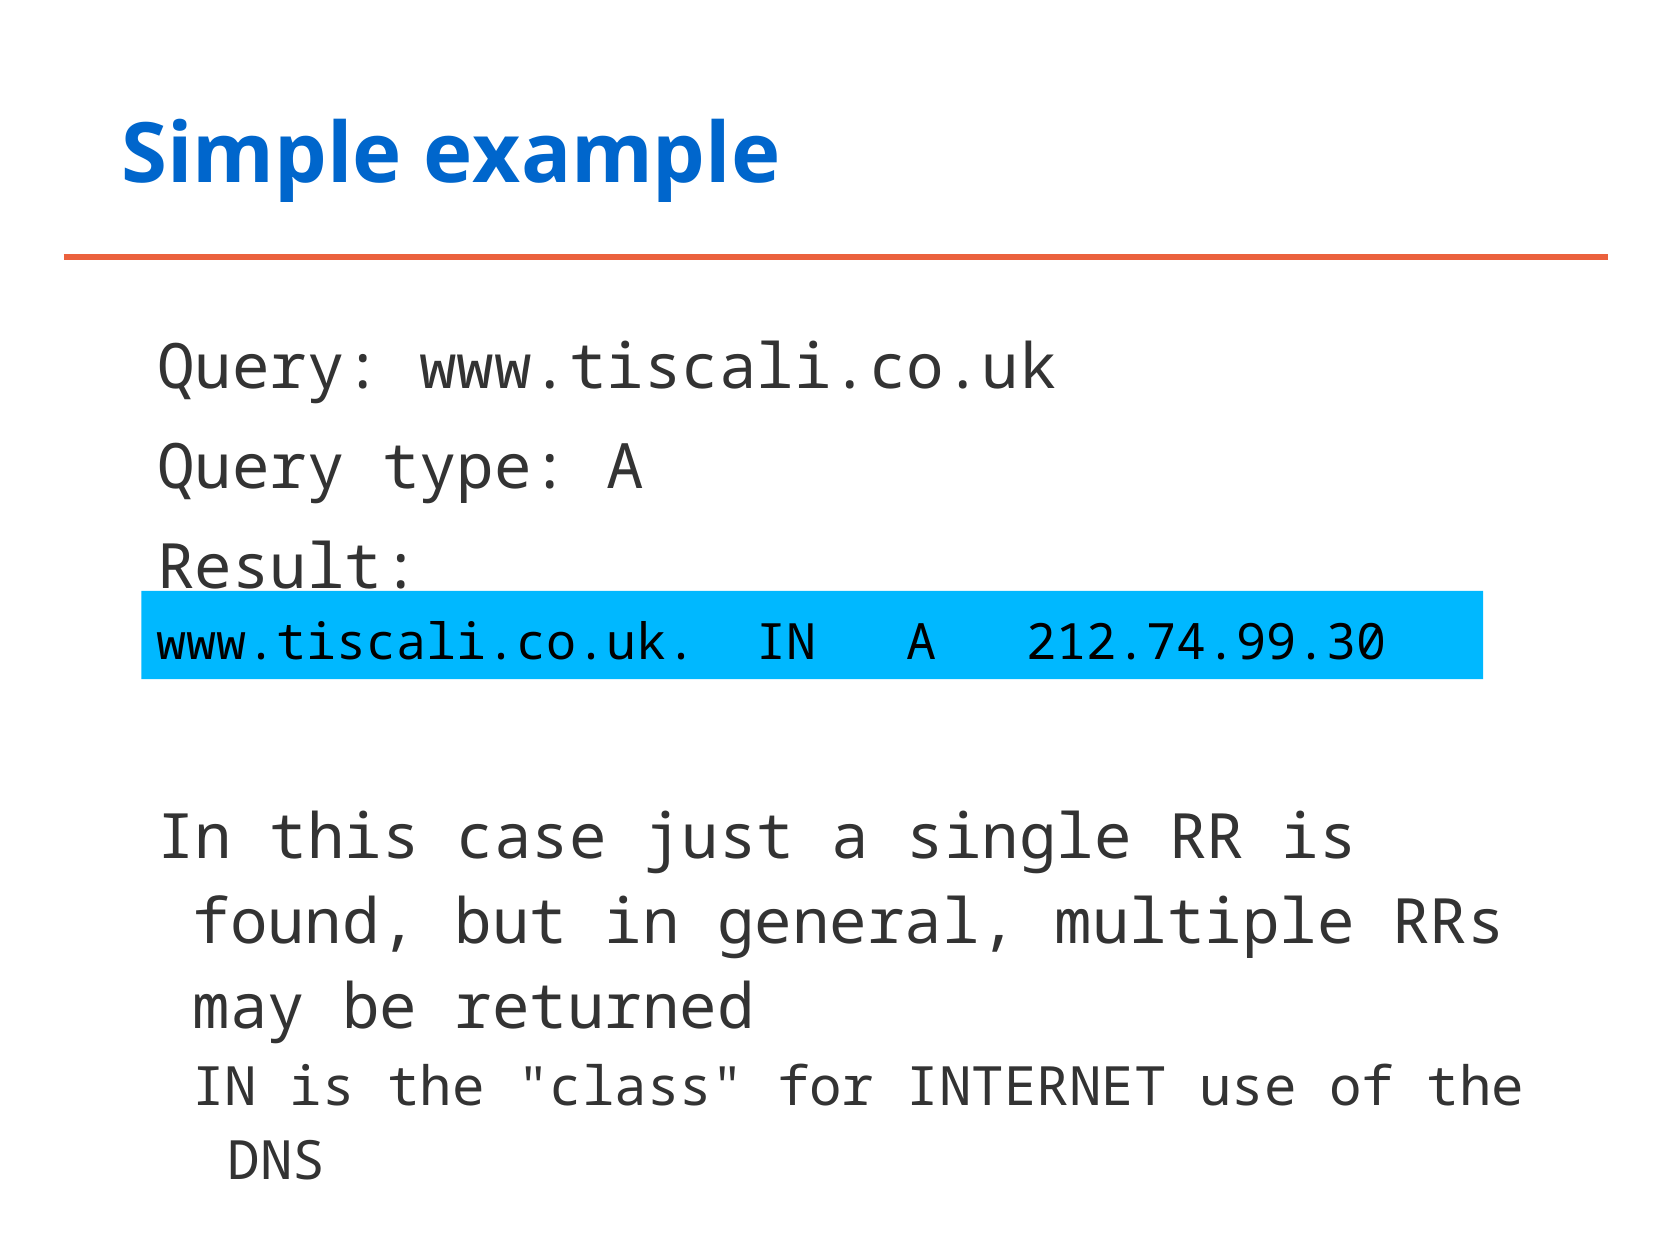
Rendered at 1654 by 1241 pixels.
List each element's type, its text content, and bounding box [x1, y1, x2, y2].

title Simple example [121, 46, 1534, 254]
text_box www.tiscali.co.uk. IN A 212.74.99.30 [141, 590, 1484, 680]
list Query: www.tiscali.co.uk Query type: A Result: In this case just a single RR is found, but in general, multiple RRs may be returned IN is the "class" for INTERNET use of the DNS [121, 322, 1561, 1060]
